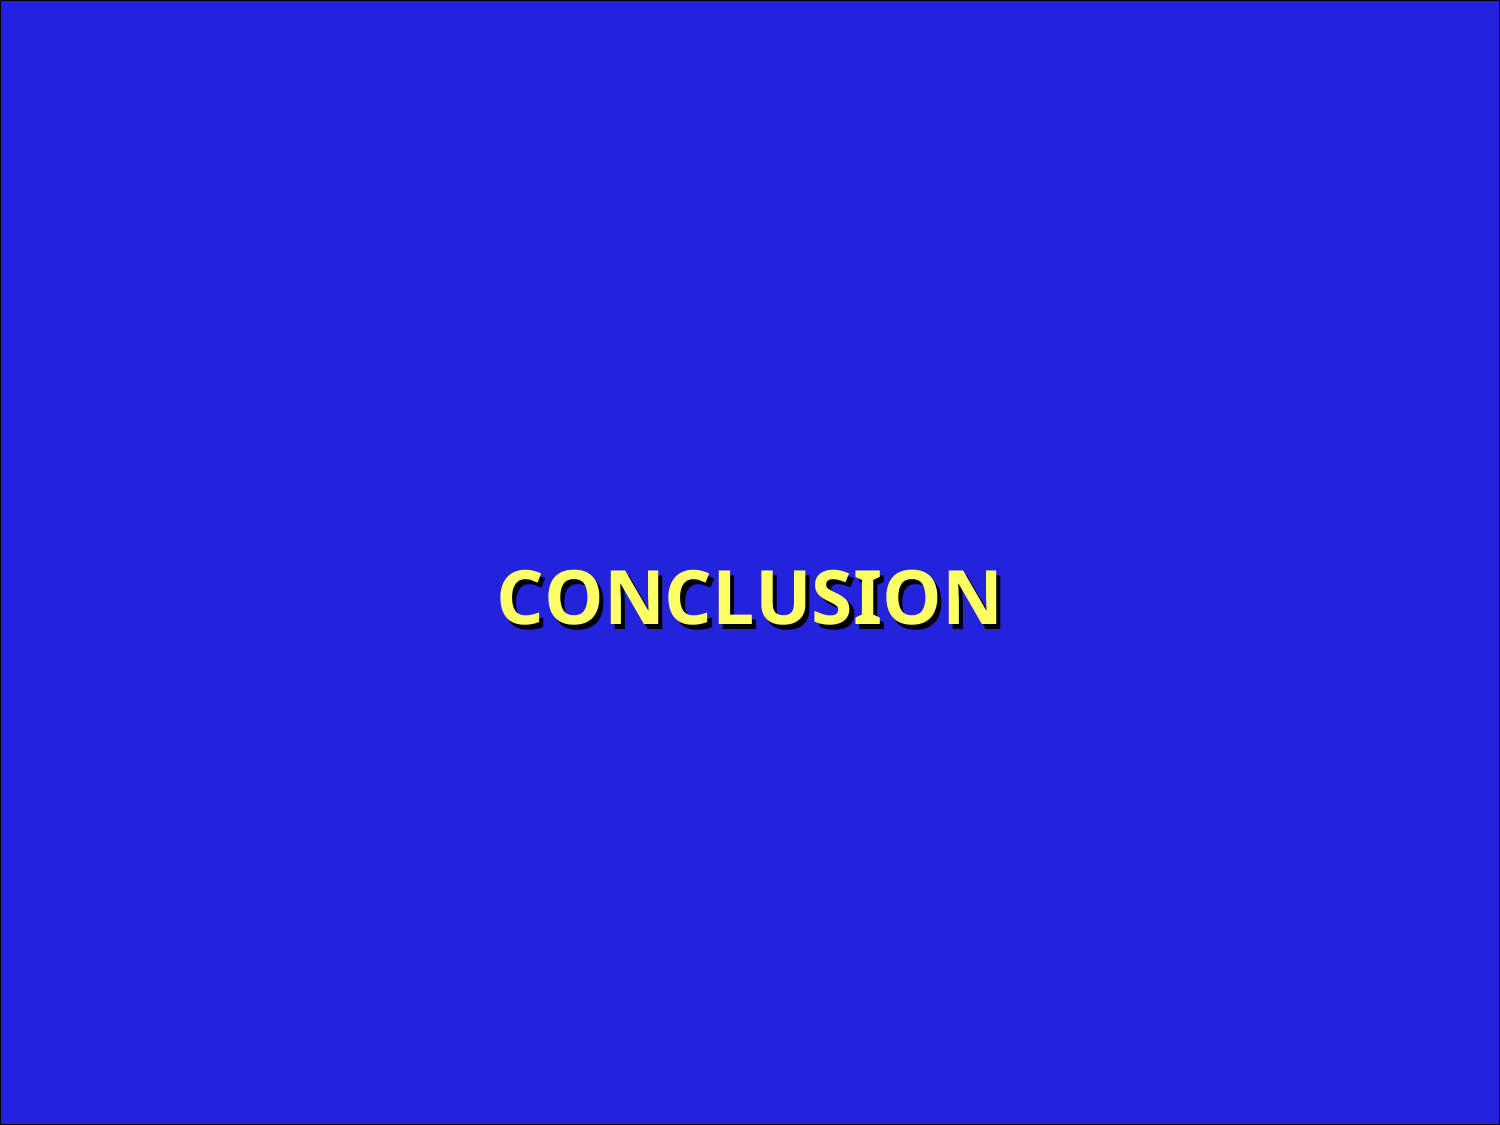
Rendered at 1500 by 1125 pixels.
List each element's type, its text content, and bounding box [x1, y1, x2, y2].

text_box CONCLUSION [0, 0, 1500, 1125]
